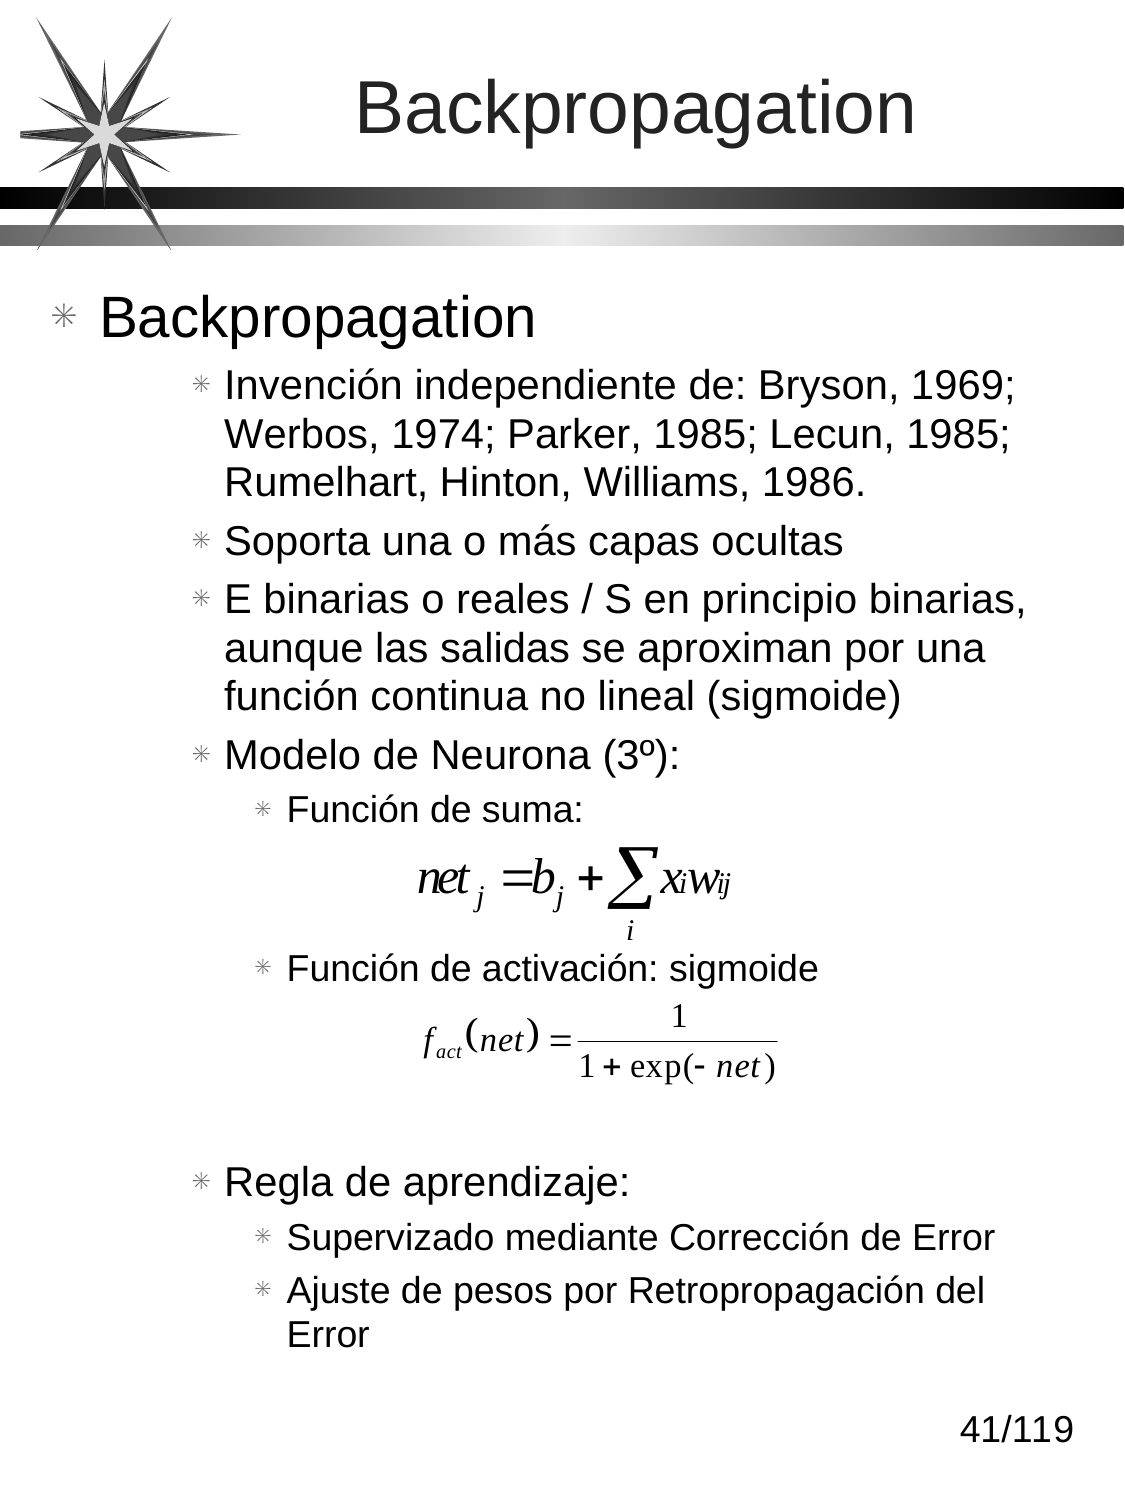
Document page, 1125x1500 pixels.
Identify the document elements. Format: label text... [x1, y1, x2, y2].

list Backpropagation Invención independiente de: Bryson, 1969; Werbos, 1974; Parker, 1985; Lecun, 1985; Rumelhart, Hinton, Williams, 1986. Soporta una o más capas ocultas E binarias o reales / S en principio binarias, aunque las salidas se aproximan por una función continua no lineal (sigmoide) Modelo de Neurona (3º): Función de suma: Función de activación: sigmoide Regla de aprendizaje: Supervizado mediante Corrección de Error Ajuste de pesos por Retropropagación del Error [37, 275, 1075, 1450]
chart [412, 994, 946, 1091]
chart [410, 838, 744, 955]
title Backpropagation [174, 50, 1097, 163]
